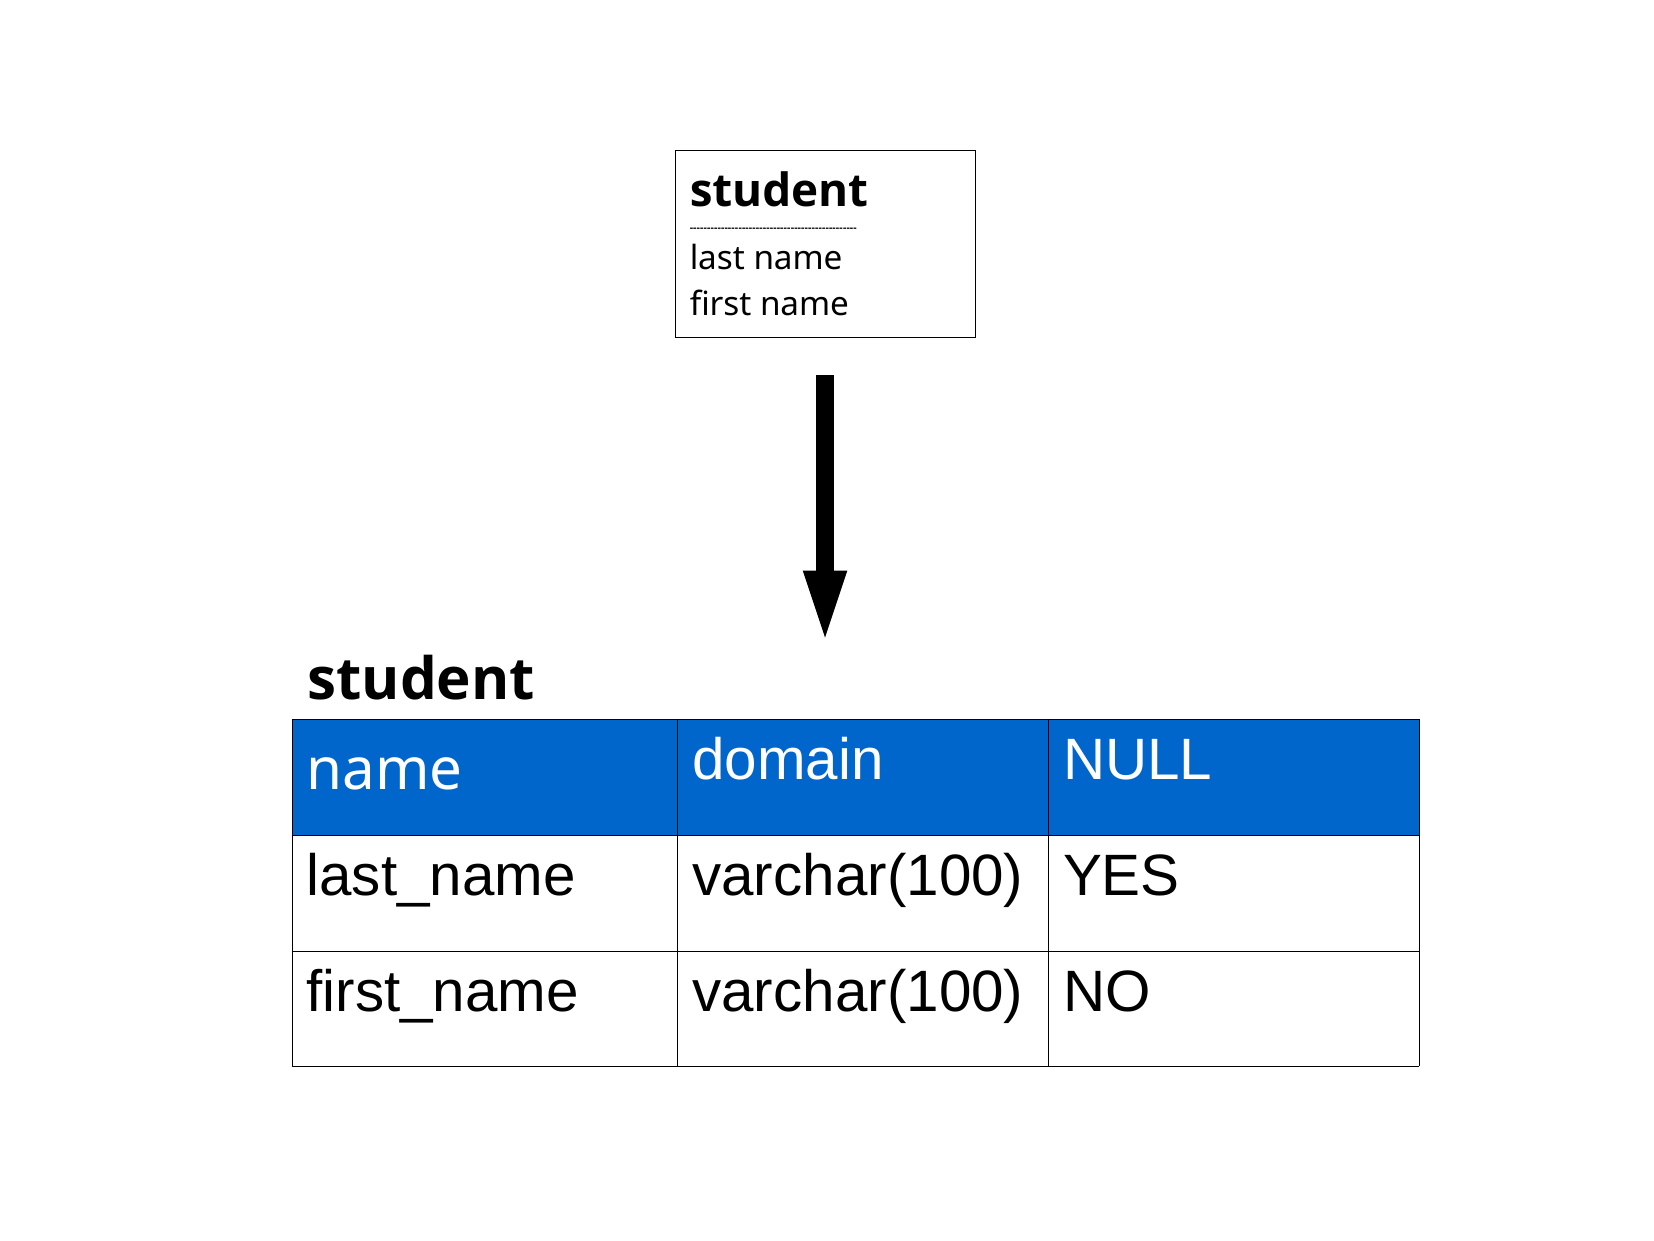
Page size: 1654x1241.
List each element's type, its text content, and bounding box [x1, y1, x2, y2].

table_header name [293, 720, 677, 835]
table_header domain [678, 720, 1048, 835]
text_box student ------------------------------------------------ last name first name [675, 150, 976, 338]
text_box student [292, 629, 632, 716]
table_cell last_name [293, 836, 677, 951]
table_cell NO [1049, 952, 1419, 1066]
table_cell varchar(100) [678, 836, 1048, 951]
table_cell first_name [293, 952, 677, 1066]
table_header NULL [1049, 720, 1419, 835]
table_cell varchar(100) [678, 952, 1048, 1066]
table_cell YES [1049, 836, 1419, 951]
